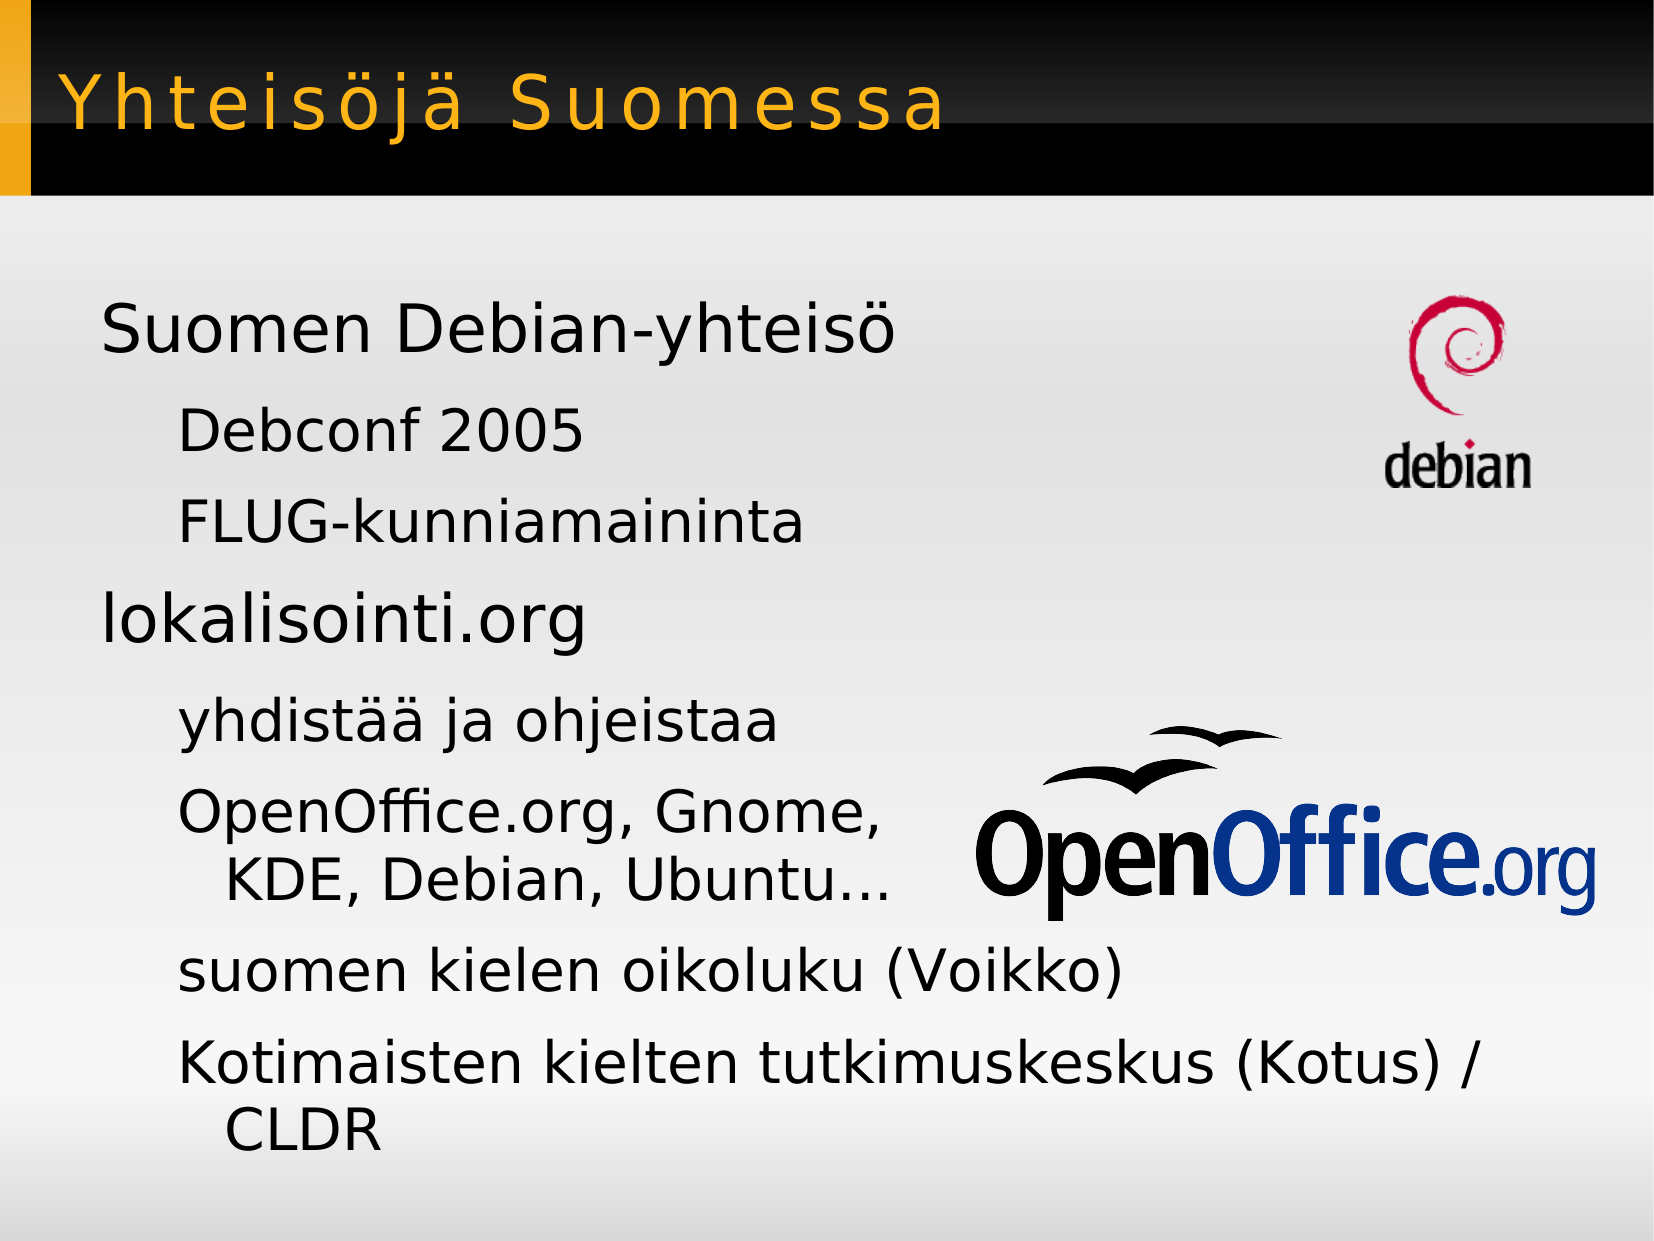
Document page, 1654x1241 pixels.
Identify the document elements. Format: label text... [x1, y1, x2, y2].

title Yhteisöjä Suomessa [59, 29, 1270, 178]
picture [0, 0, 1654, 1241]
list Suomen Debian-yhteisö Debconf 2005 FLUG-kunniamaininta lokalisointi.org yhdistää ja ohjeistaa OpenOffice.org, Gnome, KDE, Debian, Ubuntu... suomen kielen oikoluku (Voikko) Kotimaisten kielten tutkimuskeskus (Kotus) / CLDR [82, 290, 1571, 1165]
